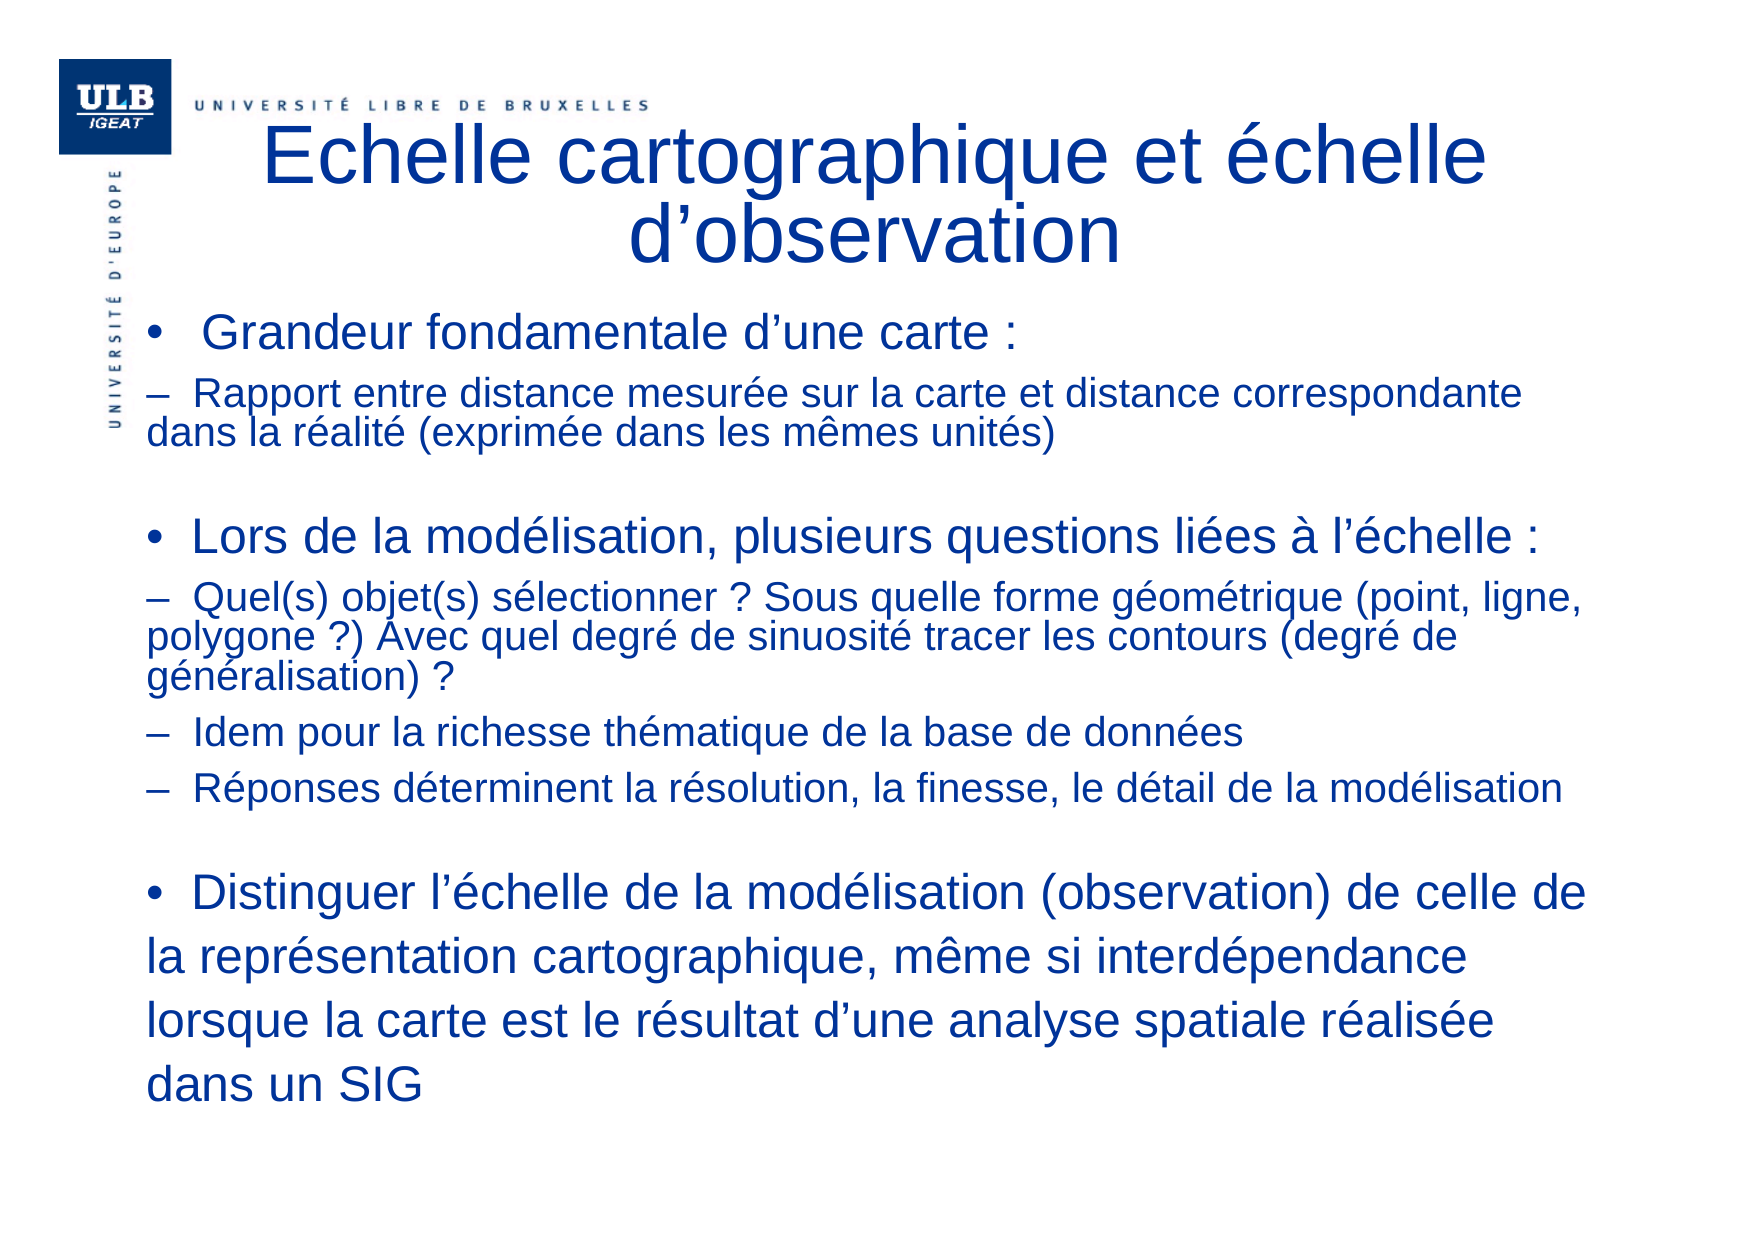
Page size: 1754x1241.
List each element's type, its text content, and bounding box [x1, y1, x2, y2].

list Grandeur fondamentale d’une carte : – Rapport entre distance mesurée sur la carte et distance correspondante dans la réalité (exprimée dans les mêmes unités) • Lors de la modélisation, plusieurs questions liées à l’échelle : – Quel(s) objet(s) sélectionner ? Sous quelle forme géométrique (point, ligne, polygone ?) Avec quel degré de sinuosité tracer les contours (degré de généralisation) ? – Idem pour la richesse thématique de la base de données – Réponses déterminent la résolution, la finesse, le détail de la modélisation • Distinguer l’échelle de la modélisation (observation) de celle de la représentation cartographique, même si interdépendance lorsque la carte est le résultat d’une analyse spatiale réalisée dans un SIG [146, 311, 1625, 1191]
title Echelle cartographique et échelle d’observation [140, 113, 1613, 286]
picture [59, 59, 1695, 1182]
